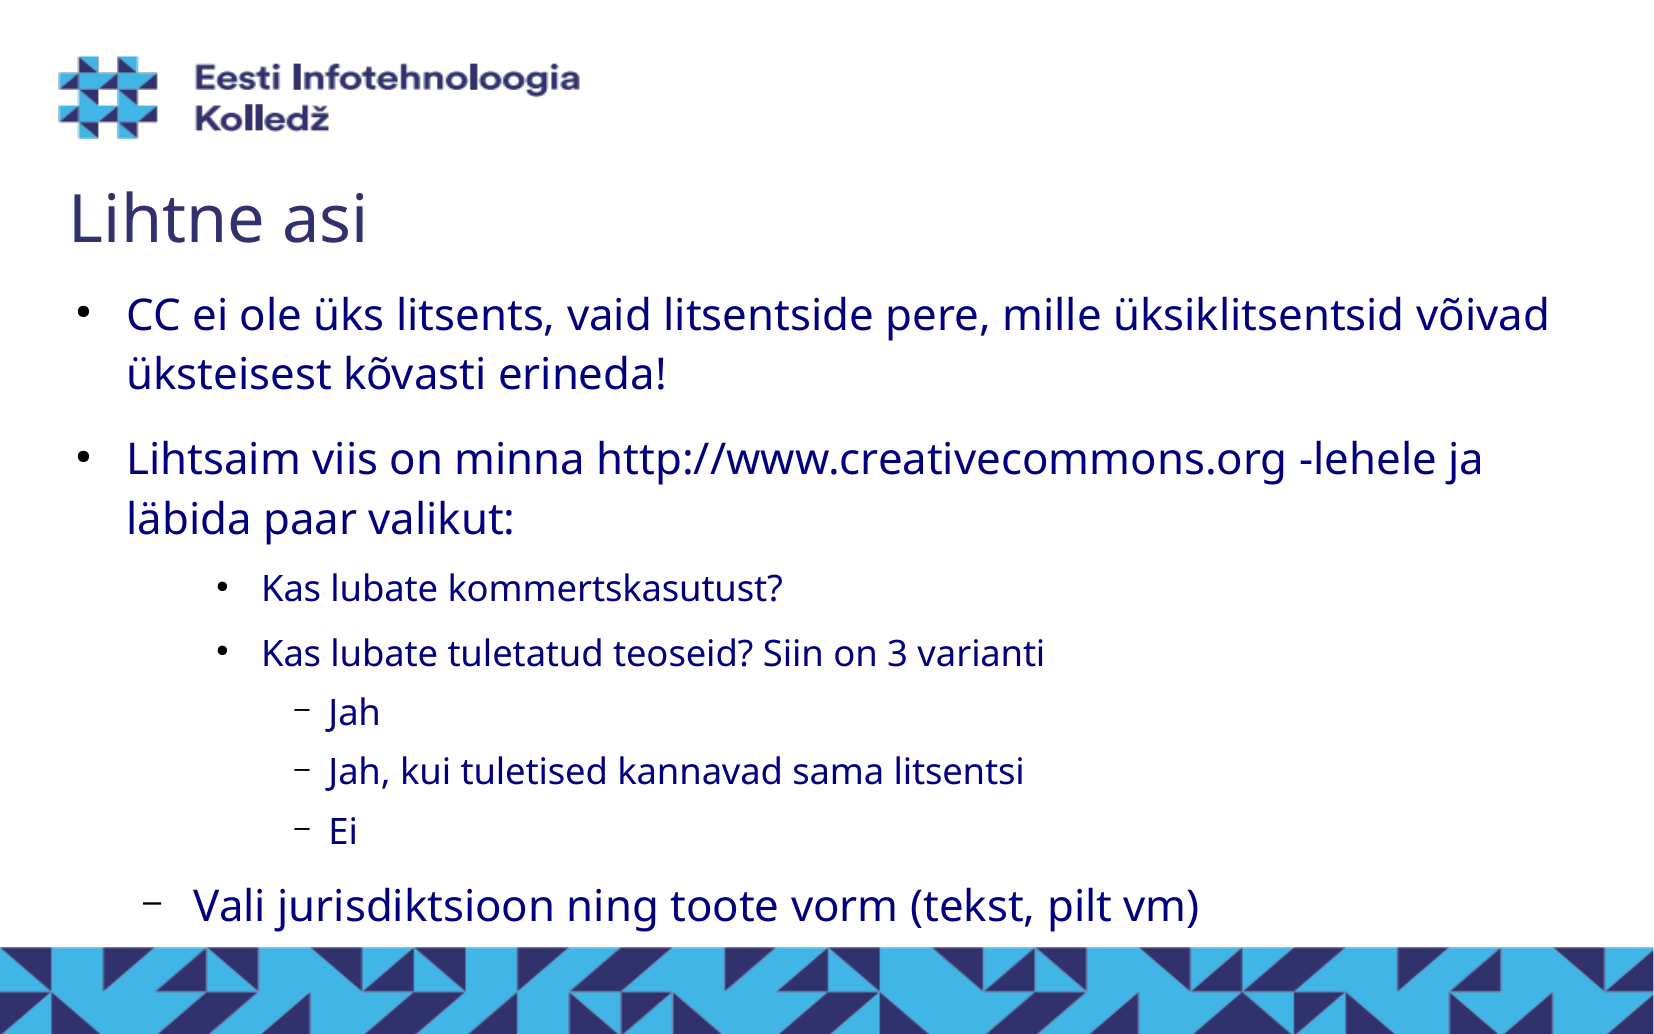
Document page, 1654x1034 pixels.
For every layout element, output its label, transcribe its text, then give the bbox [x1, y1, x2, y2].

list CC ei ole üks litsents, vaid litsentside pere, mille üksiklitsentsid võivad üksteisest kõvasti erineda! Lihtsaim viis on minna http://www.creativecommons.org -lehele ja läbida paar valikut: Kas lubate kommertskasutust? Kas lubate tuletatud teoseid? Siin on 3 varianti Jah Jah, kui tuletised kannavad sama litsentsi Ei Vali jurisdiktsioon ning toote vorm (tekst, pilt vm) [59, 283, 1595, 936]
title Lihtne asi [68, 147, 1536, 283]
